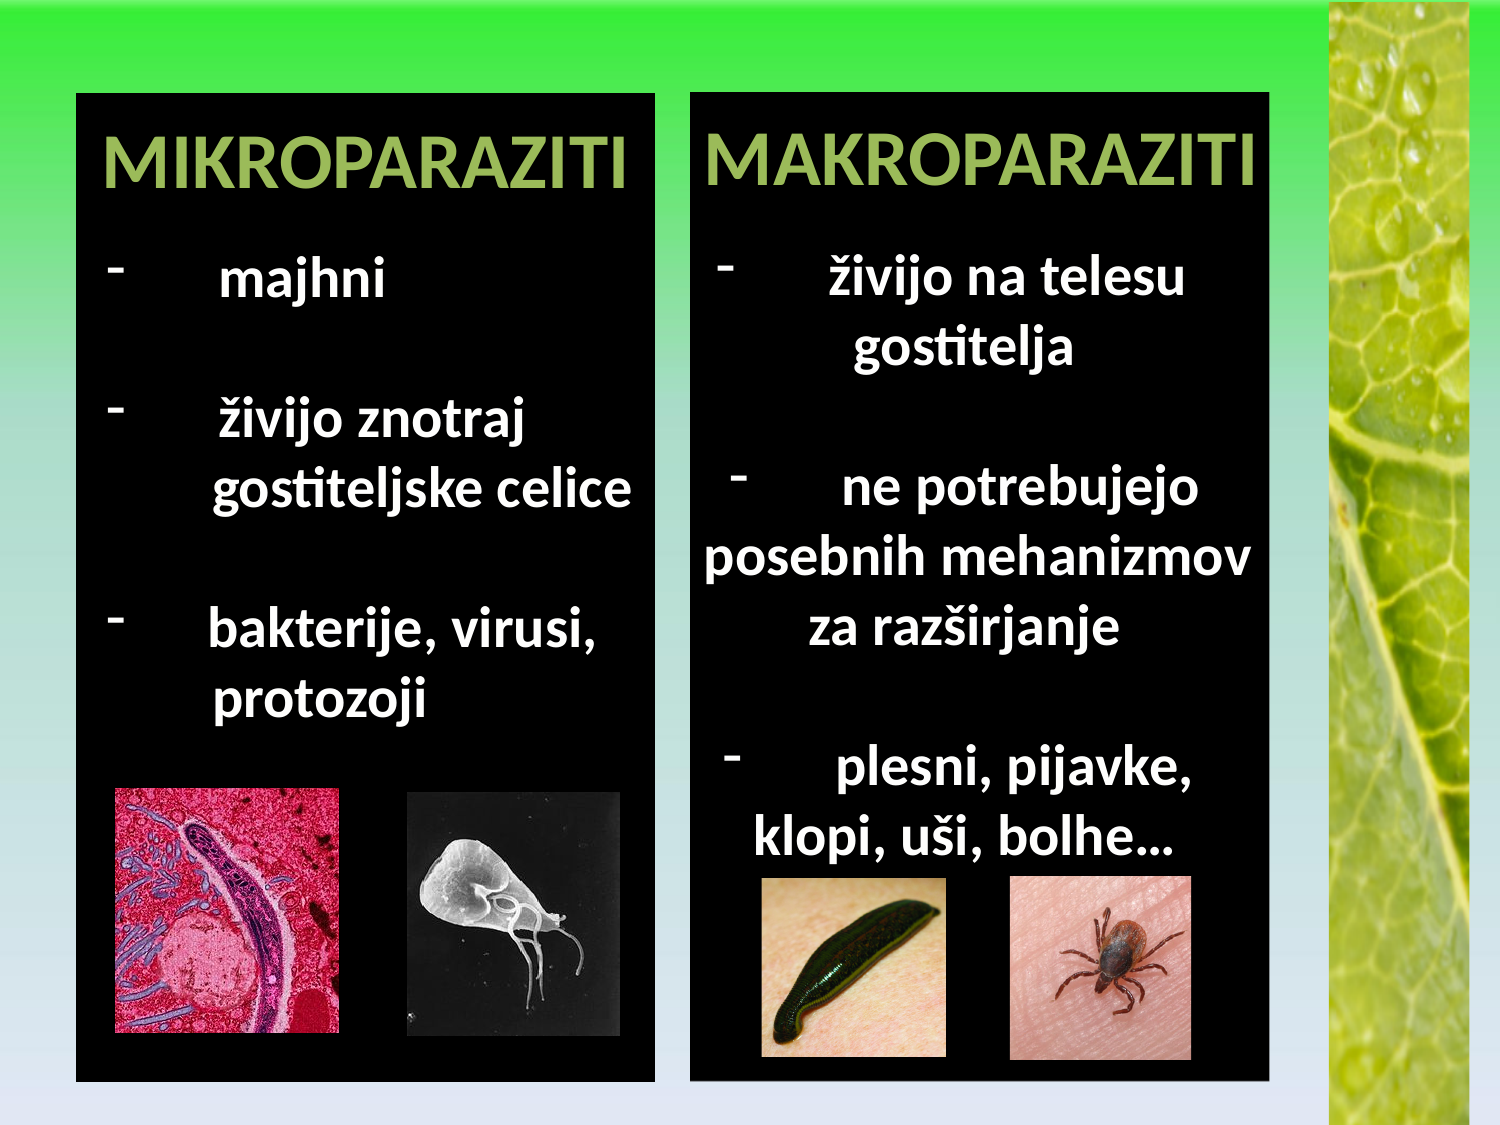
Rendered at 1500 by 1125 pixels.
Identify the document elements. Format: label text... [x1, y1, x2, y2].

text_box MIKROPARAZITI [86, 101, 645, 212]
text_box MAKROPARAZITI [689, 98, 1274, 209]
text_box živijo na telesu gostitelja ne potrebujejo posebnih mehanizmov za razširjanje plesni, pijavke, klopi, uši, bolhe… [649, 229, 1280, 875]
text_box majhni živijo znotraj gostiteljske celice bakterije, virusi, protozoji [91, 231, 648, 737]
picture [0, 0, 1500, 1125]
